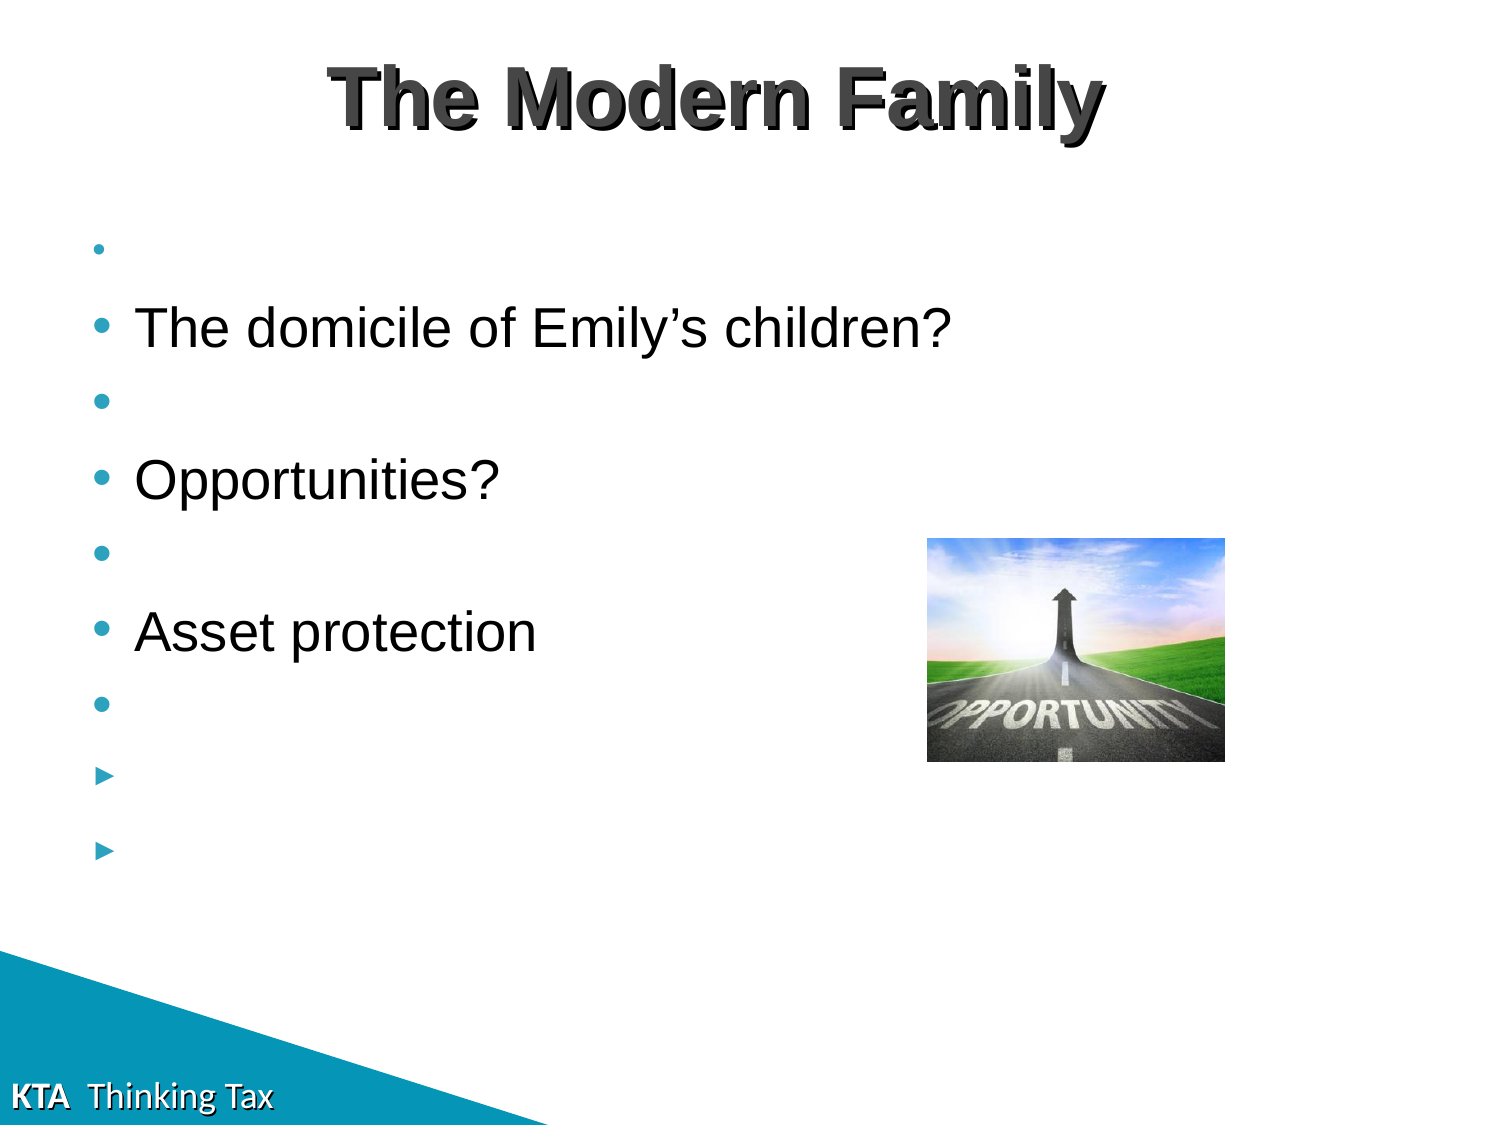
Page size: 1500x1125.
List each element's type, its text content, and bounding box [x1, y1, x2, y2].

title The Modern Family [41, 0, 1392, 187]
picture [927, 538, 1225, 762]
list The domicile of Emily’s children? Opportunities? Asset protection [41, 208, 1392, 951]
